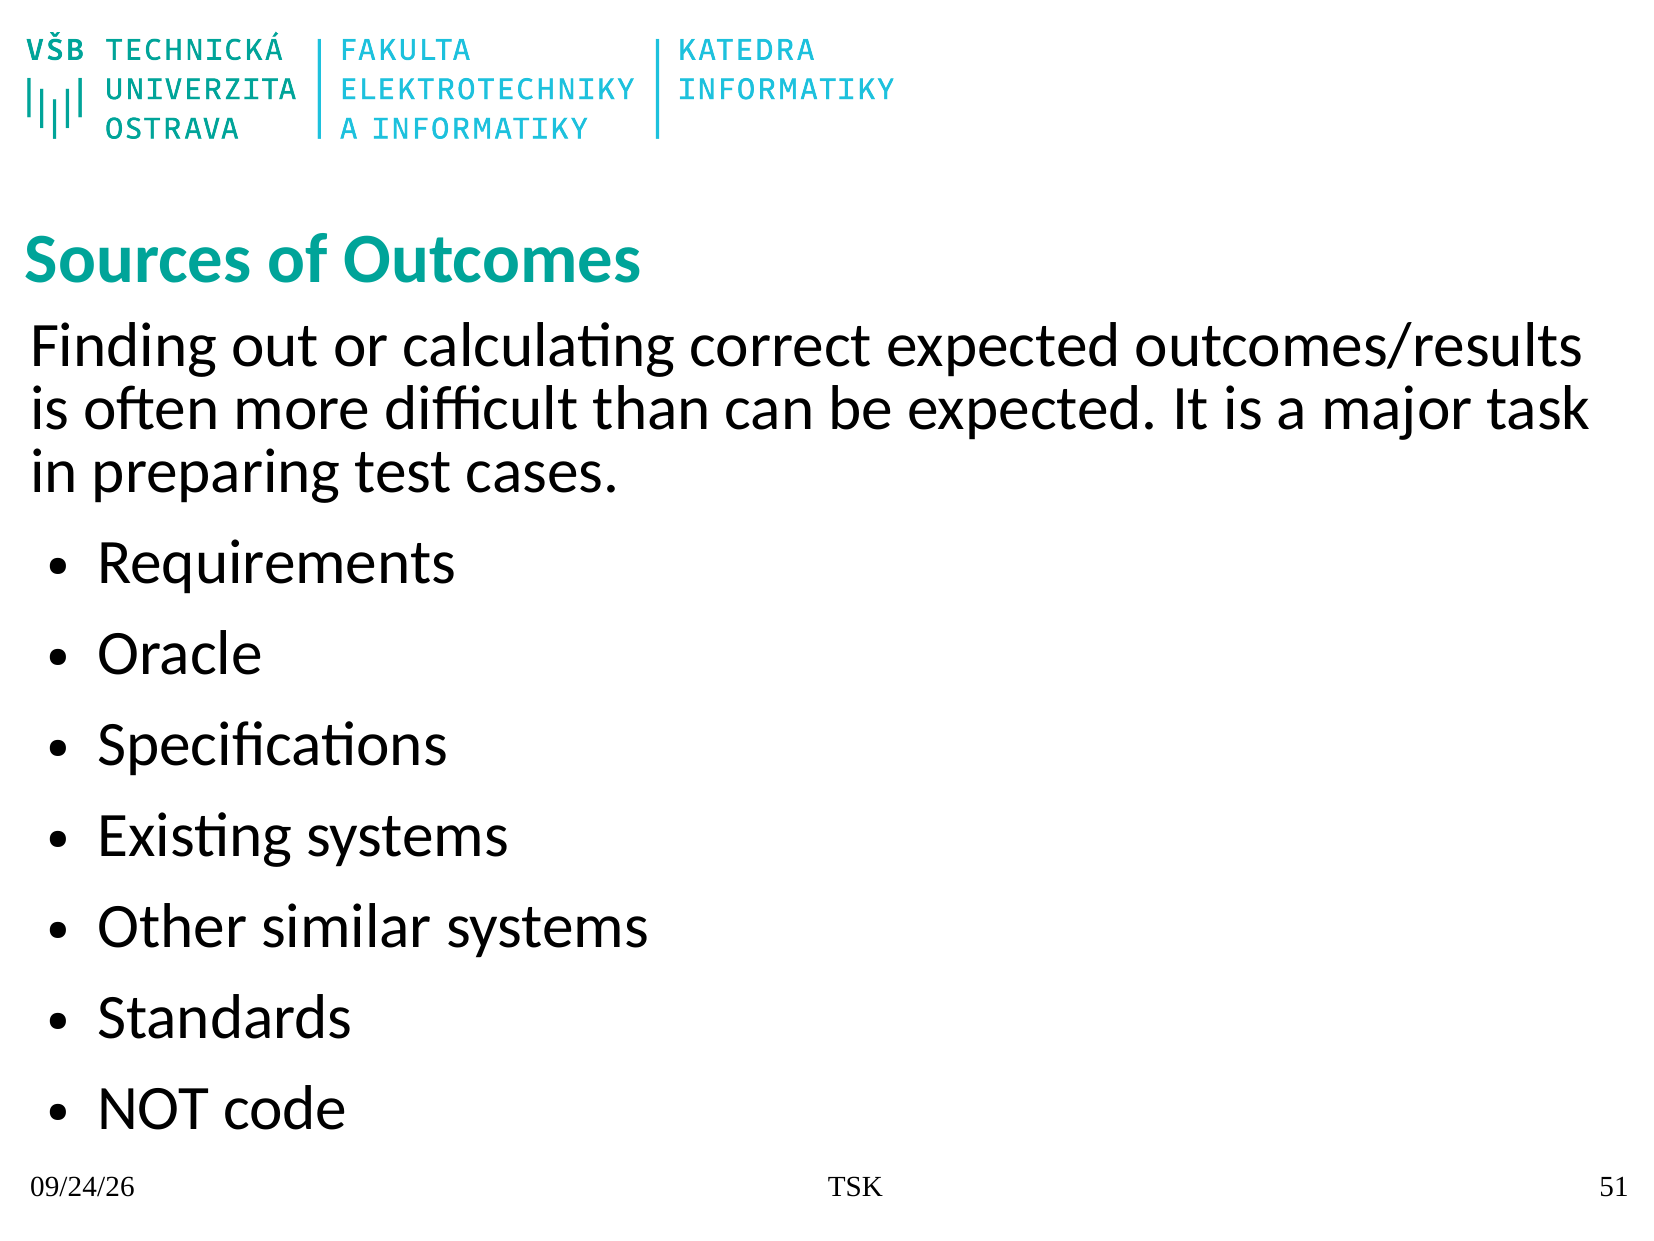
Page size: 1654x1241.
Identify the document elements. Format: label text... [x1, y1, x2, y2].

list Finding out or calculating correct expected outcomes/results is often more difficult than can be expected. It is a major task in preparing test cases. Requirements Oracle Specifications Existing systems Other similar systems Standards NOT code [30, 318, 1629, 1146]
picture [26, 31, 894, 139]
title Sources of Outcomes [24, 169, 1629, 300]
